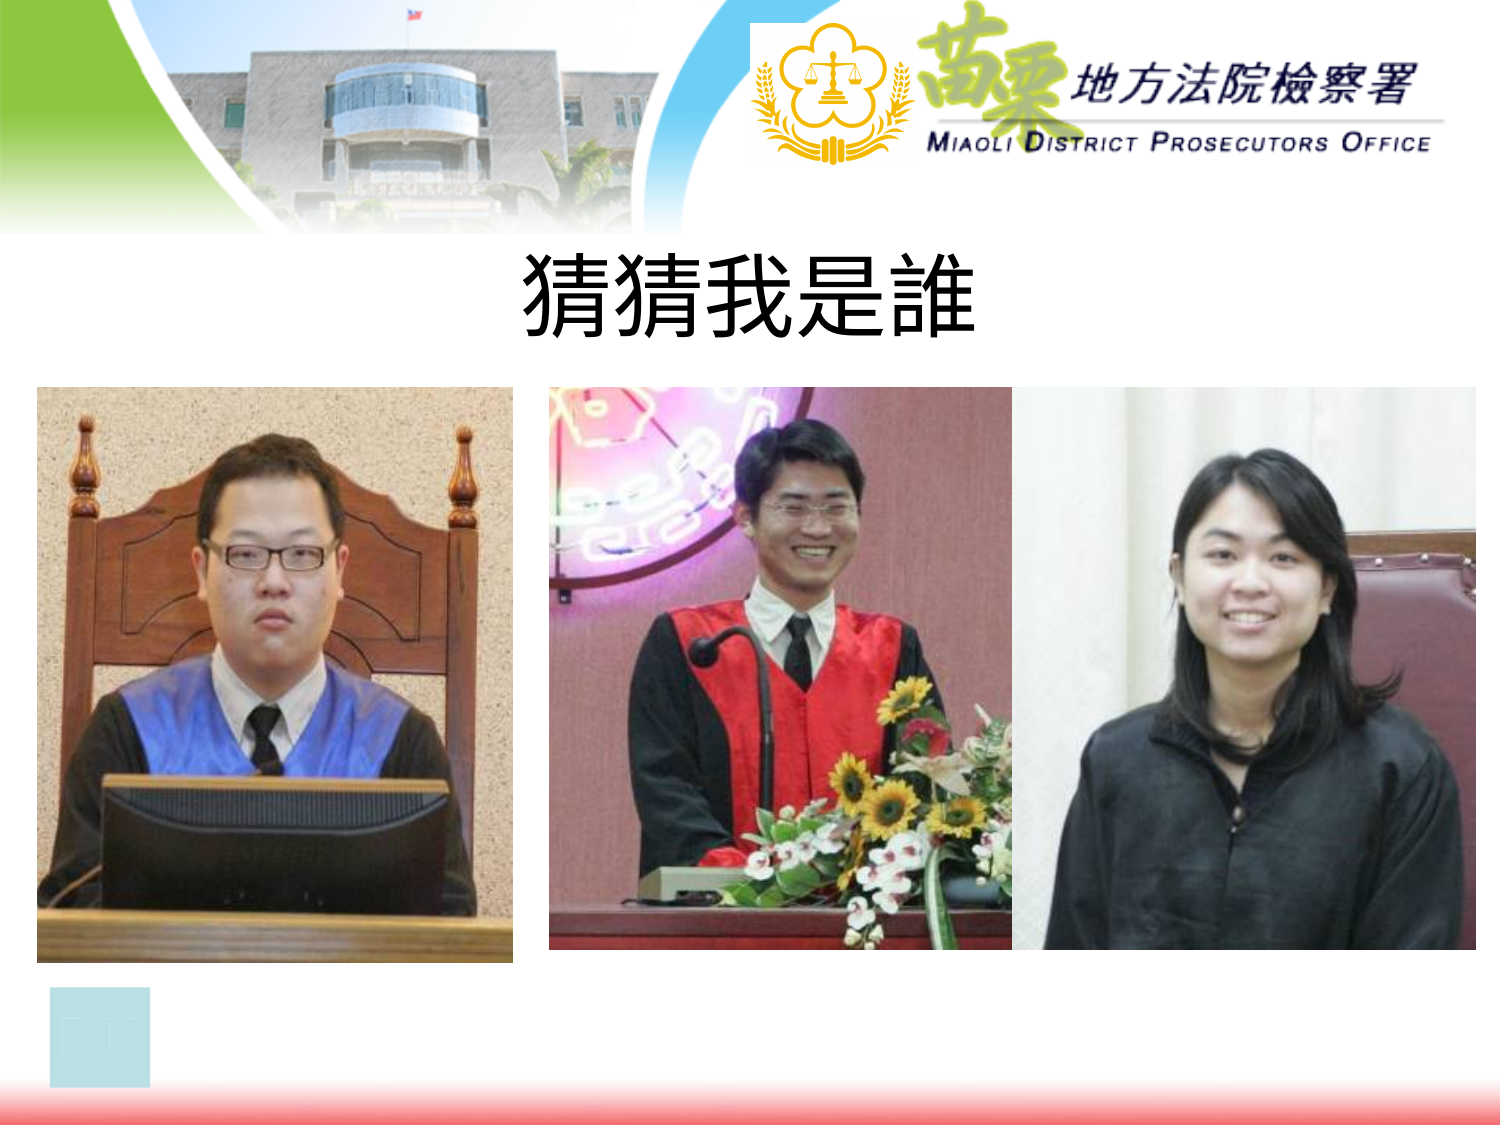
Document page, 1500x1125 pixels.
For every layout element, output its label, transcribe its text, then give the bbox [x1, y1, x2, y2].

title 猜猜我是誰 [75, 200, 1426, 388]
picture [549, 387, 1476, 951]
picture [37, 387, 513, 963]
text_box [49, 987, 151, 1088]
